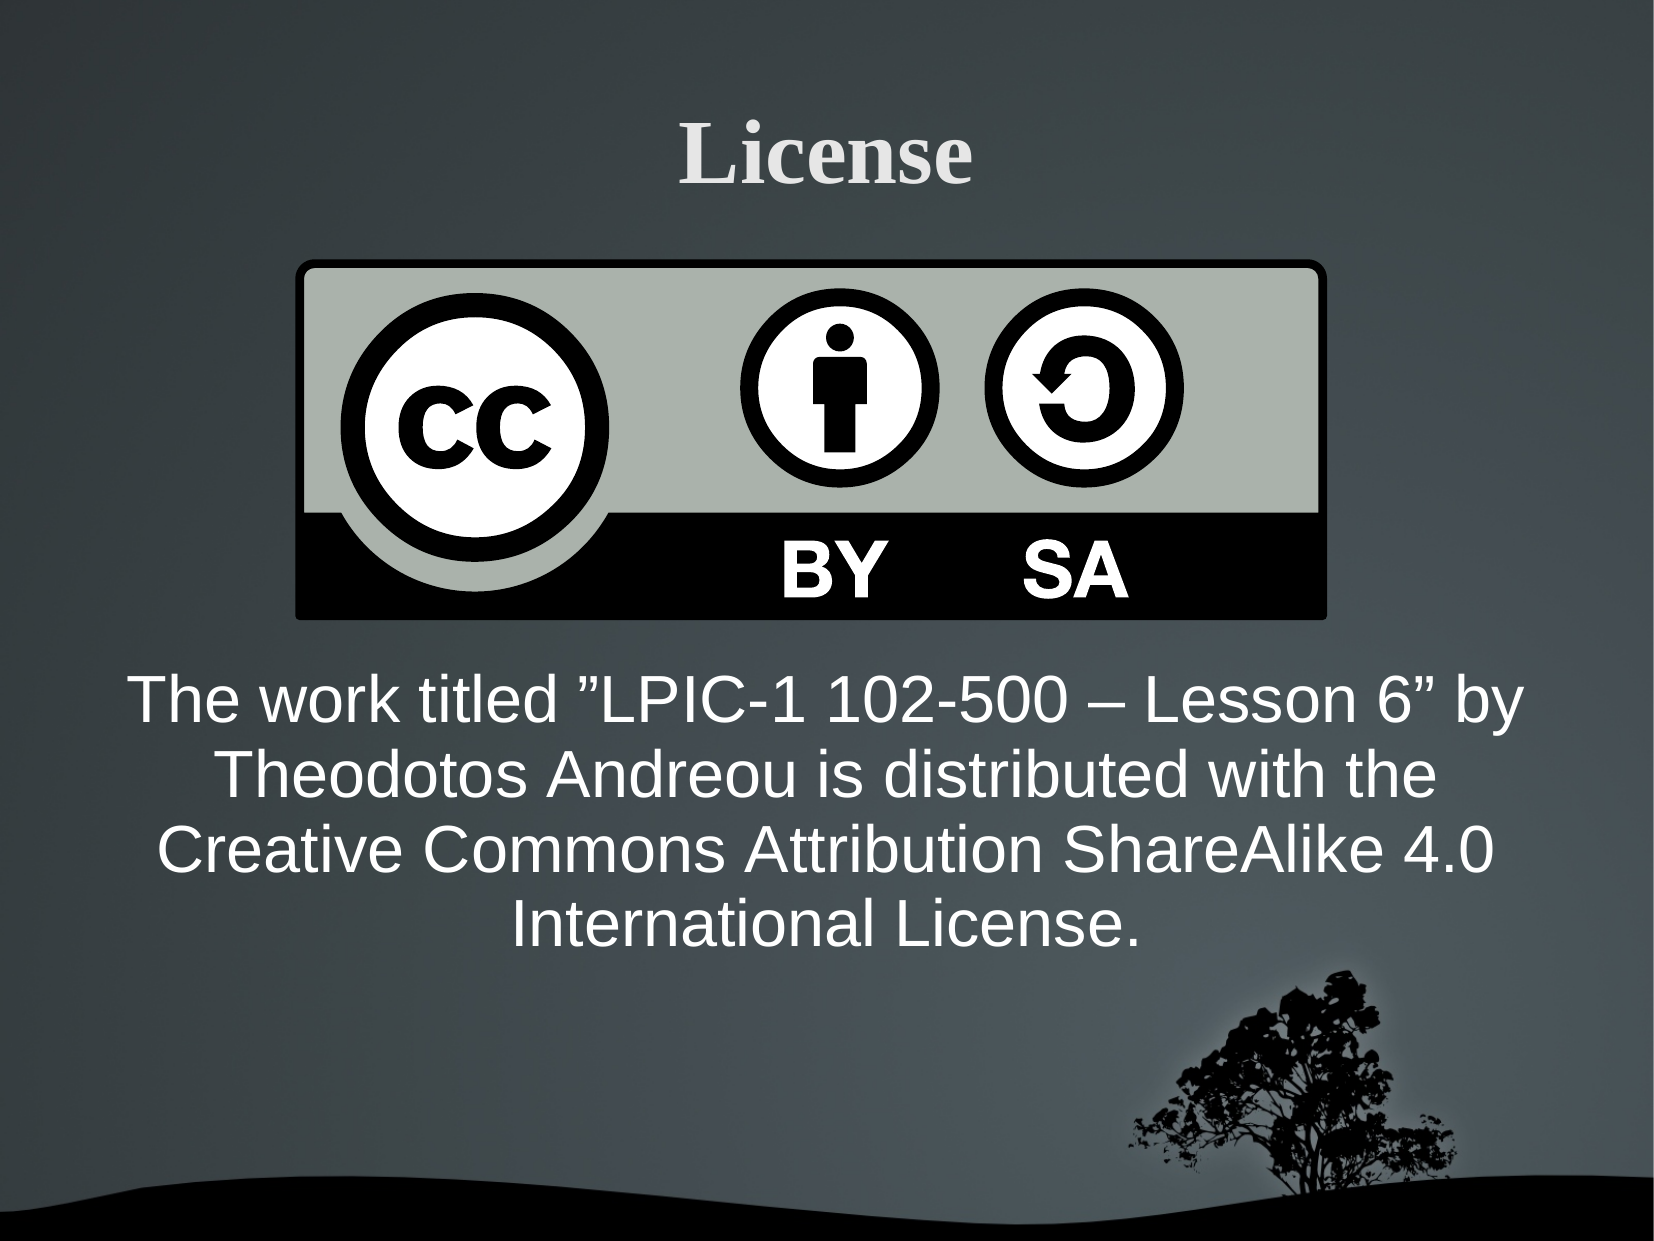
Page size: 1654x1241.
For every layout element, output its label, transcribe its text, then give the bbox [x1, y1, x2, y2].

picture [0, 0, 1654, 1241]
title License [82, 49, 1571, 257]
subtitle The work titled ”LPIC-1 102-500 – Lesson 6” by Theodotos Andreou is distributed with the Creative Commons Attribution ShareAlike 4.0 International License. [82, 290, 1571, 1109]
